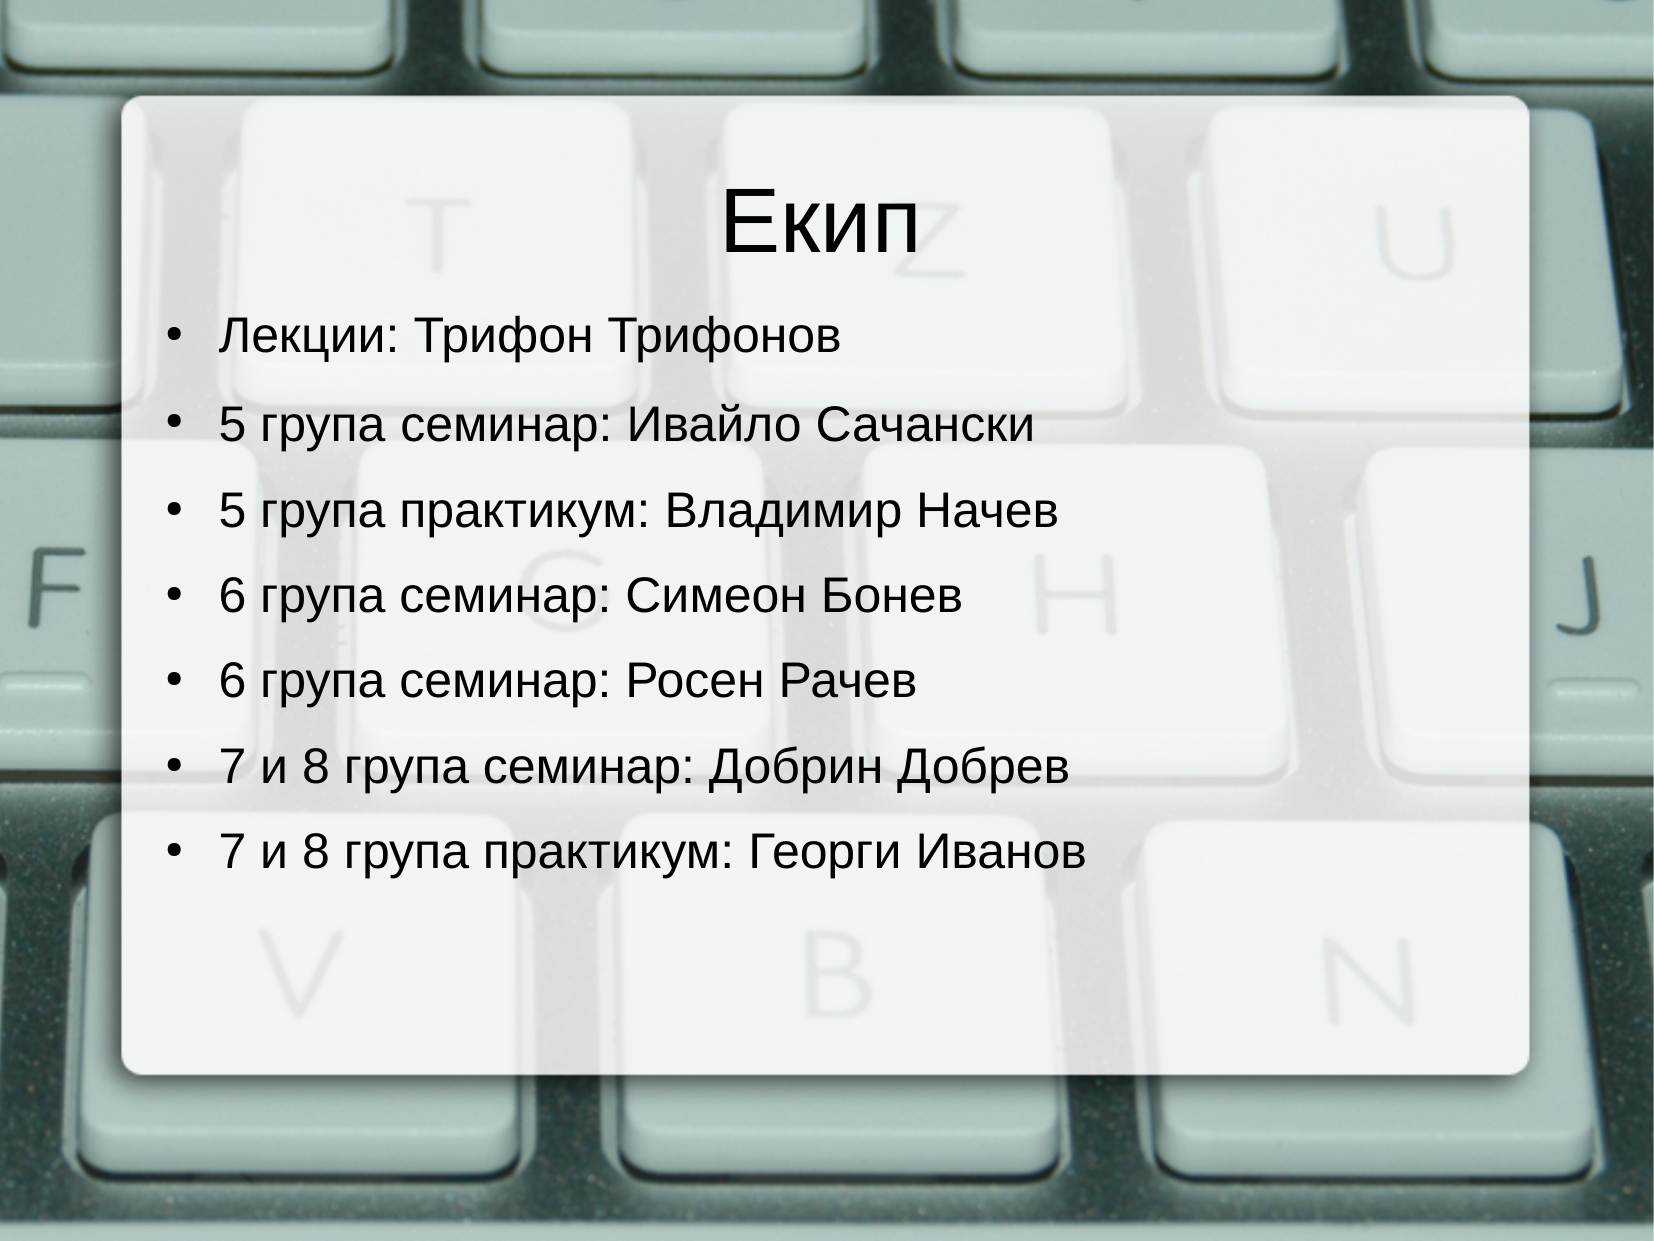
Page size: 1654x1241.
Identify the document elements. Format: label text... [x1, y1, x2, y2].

title Екип [135, 117, 1506, 325]
picture [0, 0, 1654, 1241]
list Лекции: Трифон Трифонов 5 група семинар: Ивайло Сачански 5 група практикум: Владимир Начев 6 група семинар: Симеон Бонев 6 група семинар: Росен Рачев 7 и 8 група семинар: Добрин Добрев 7 и 8 група практикум: Георги Иванов [147, 307, 1506, 1027]
